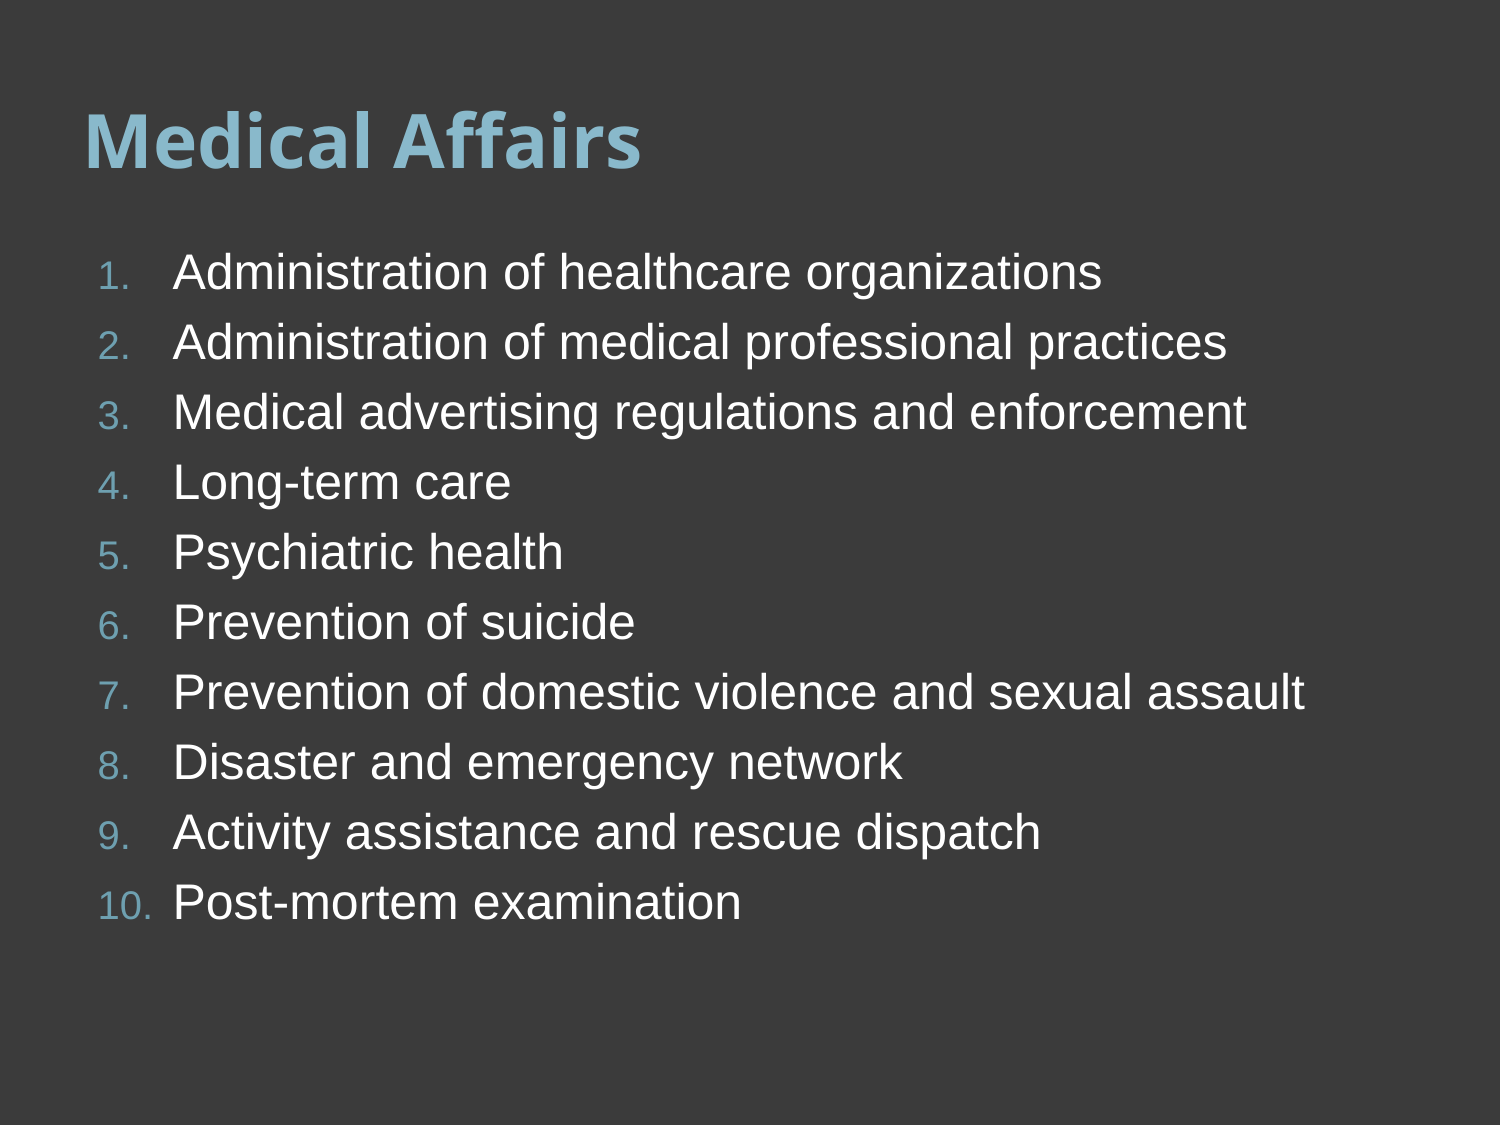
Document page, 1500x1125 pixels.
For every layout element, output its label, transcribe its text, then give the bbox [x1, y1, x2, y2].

list Administration of healthcare organizations Administration of medical professional practices Medical advertising regulations and enforcement Long-term care Psychiatric health Prevention of suicide Prevention of domestic violence and sexual assault Disaster and emergency network Activity assistance and rescue dispatch Post-mortem examination [76, 231, 1353, 975]
title Medical Affairs [75, 45, 1300, 233]
